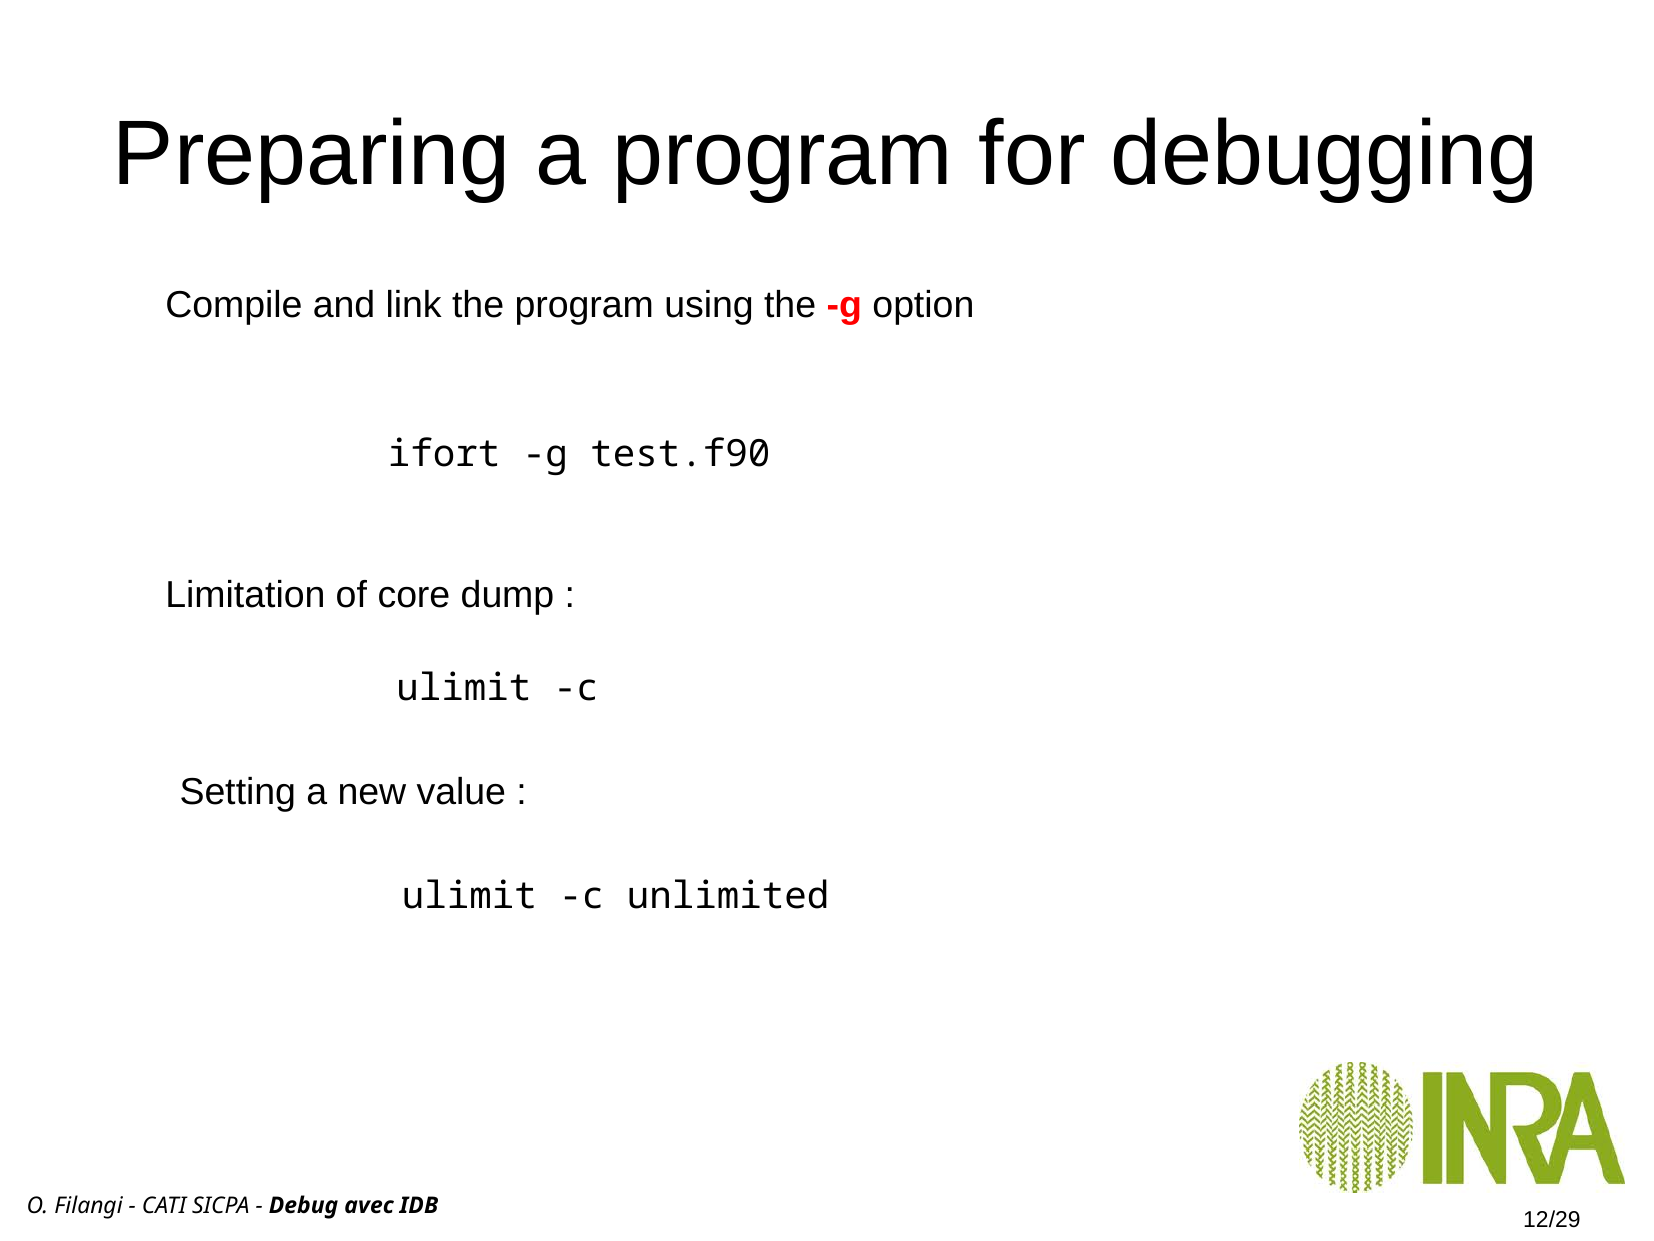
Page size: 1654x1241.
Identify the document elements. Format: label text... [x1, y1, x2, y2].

text_box Setting a new value : [164, 762, 542, 820]
text_box ulimit -c [381, 653, 614, 711]
text_box Limitation of core dump : [150, 565, 591, 623]
text_box Compile and link the program using the -g option [150, 275, 990, 333]
text_box ulimit -c unlimited [387, 861, 845, 920]
picture [1299, 1062, 1625, 1193]
text_box ifort -g test.f90 [373, 419, 786, 478]
text_box <numéro>/29 [1508, 1199, 1654, 1241]
text_box O. Filangi - CATI SICPA - Debug avec IDB [5, 1181, 476, 1227]
title Preparing a program for debugging [82, 49, 1571, 257]
